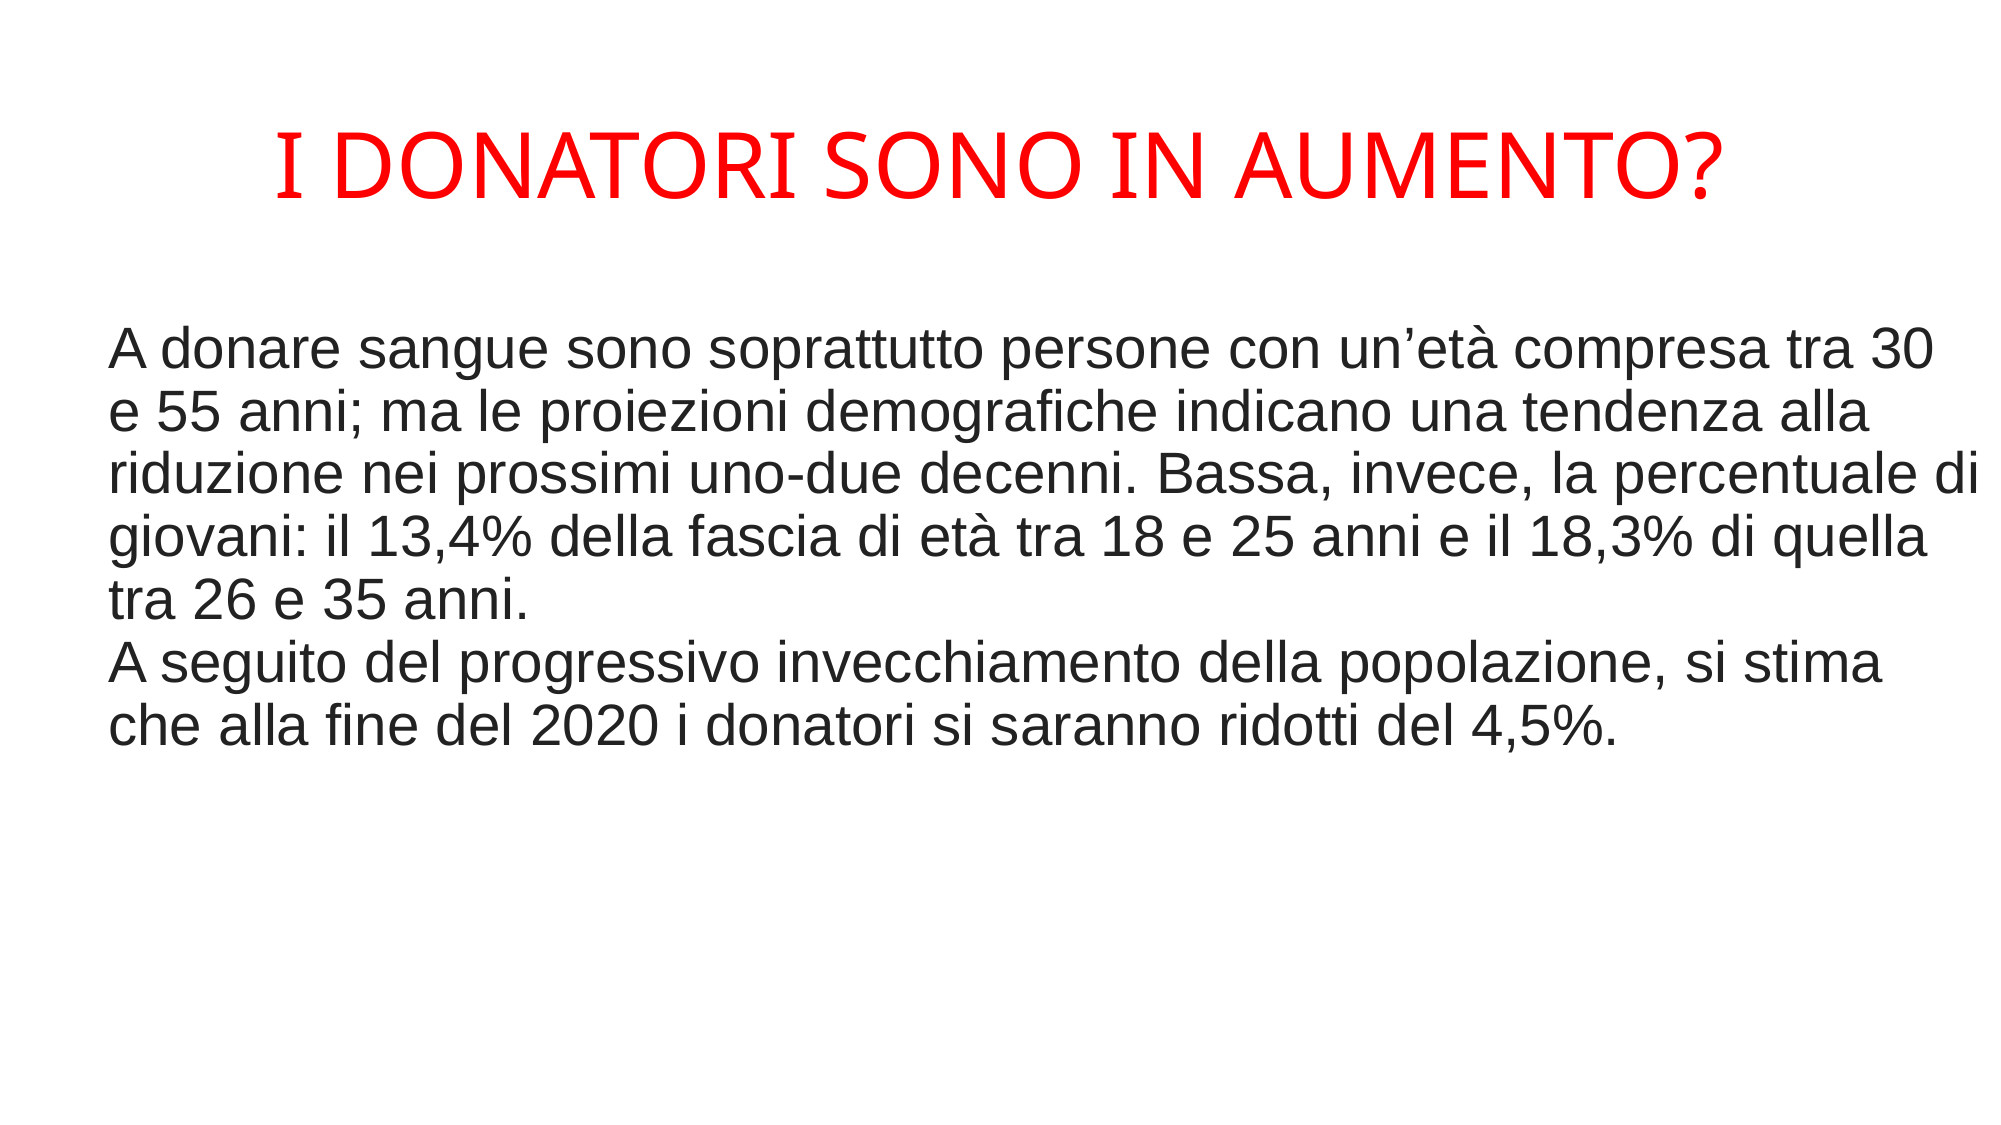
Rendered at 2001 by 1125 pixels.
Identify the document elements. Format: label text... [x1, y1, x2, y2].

list A donare sangue sono soprattutto persone con un’età compresa tra 30 e 55 anni; ma le proiezioni demografiche indicano una tendenza alla riduzione nei prossimi uno-due decenni. Bassa, invece, la percentuale di giovani: il 13,4% della fascia di età tra 18 e 25 anni e il 18,3% di quella tra 26 e 35 anni. A seguito del progressivo invecchiamento della popolazione, si stima che alla fine del 2020 i donatori si saranno ridotti del 4,5%. [93, 310, 2000, 972]
title I DONATORI SONO IN AUMENTO? [137, 59, 1863, 278]
